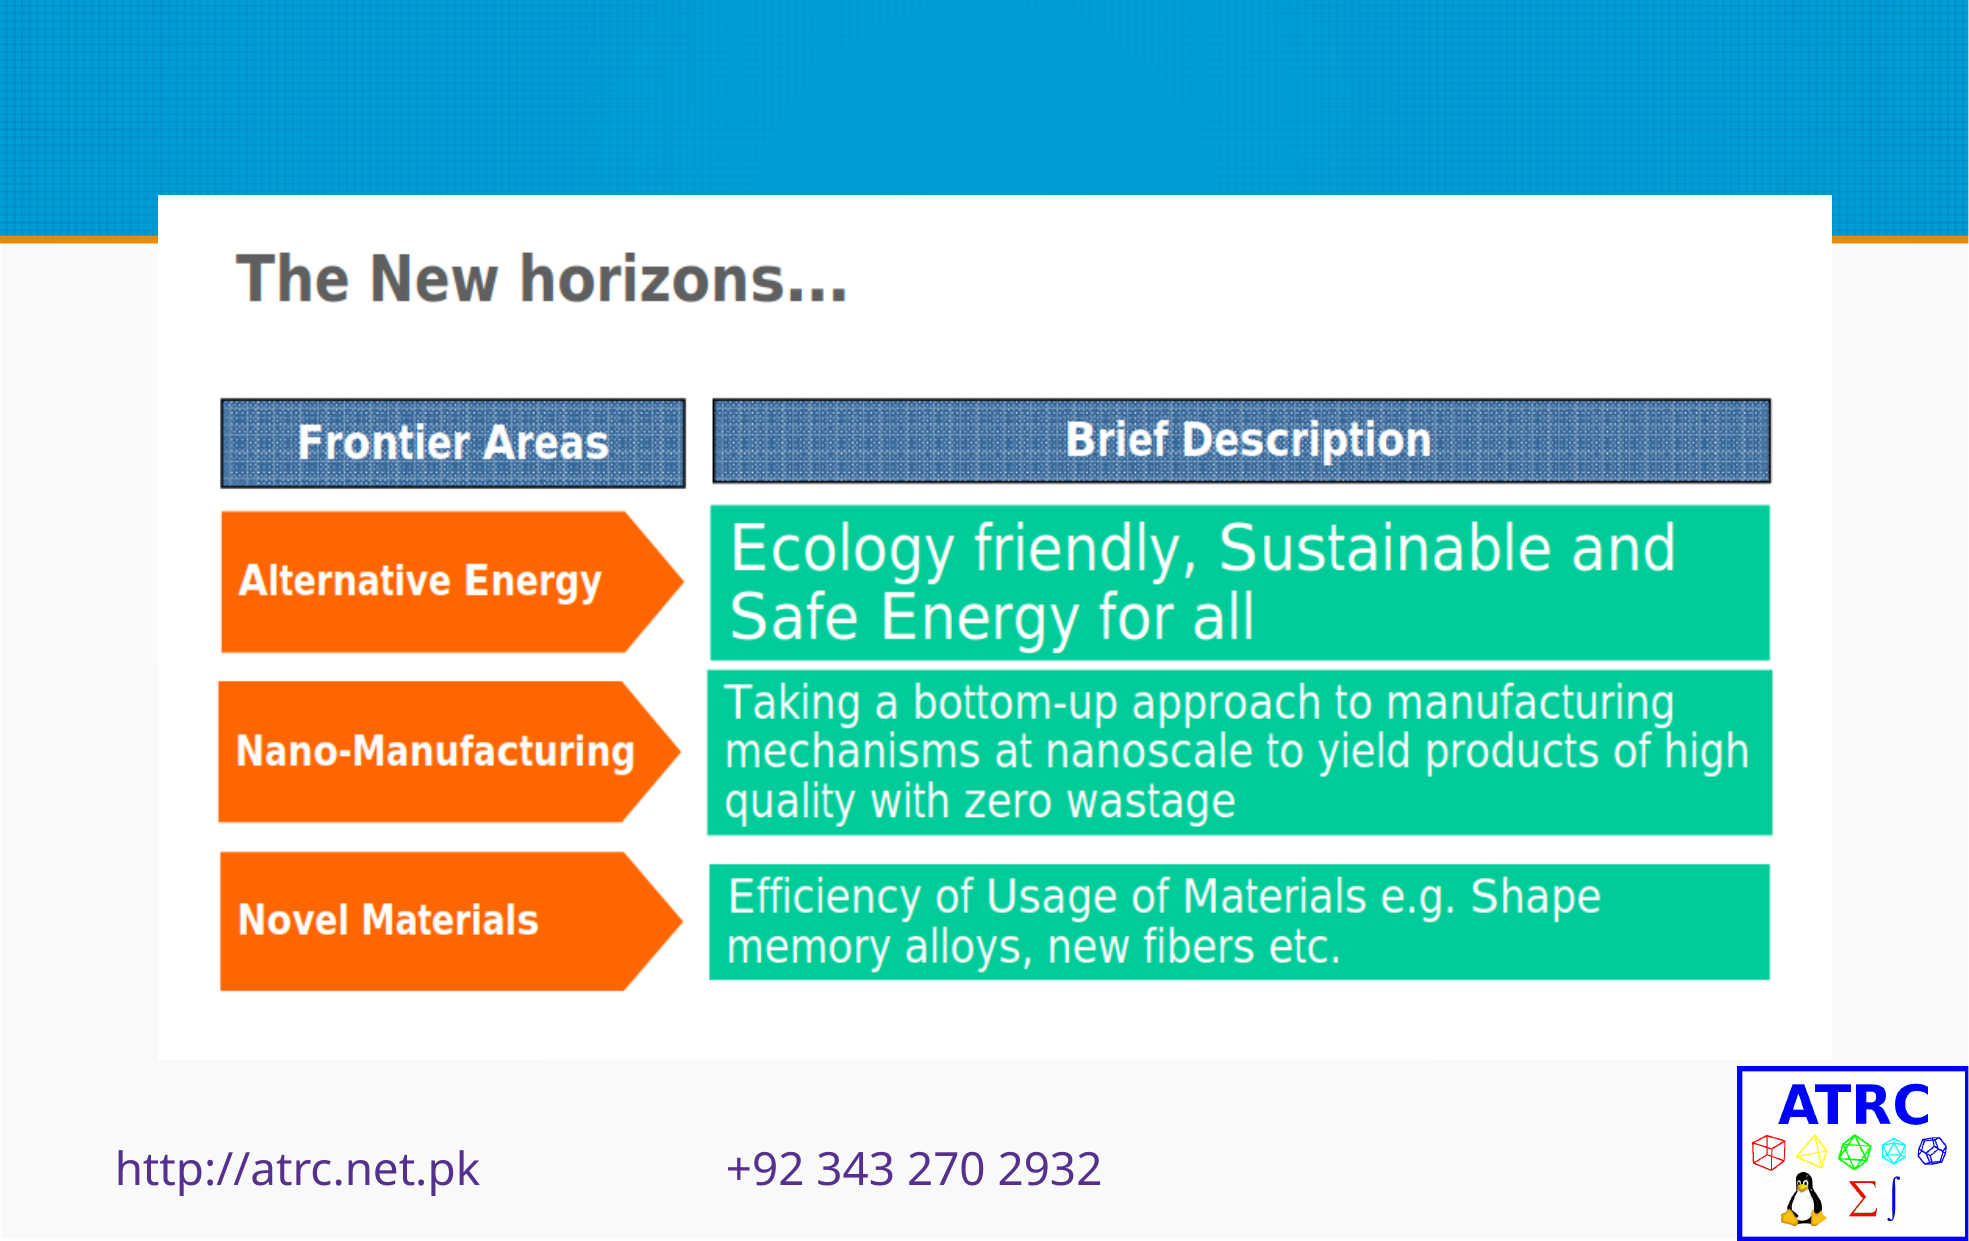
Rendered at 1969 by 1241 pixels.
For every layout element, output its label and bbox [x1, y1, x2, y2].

picture [0, 196, 1969, 1241]
